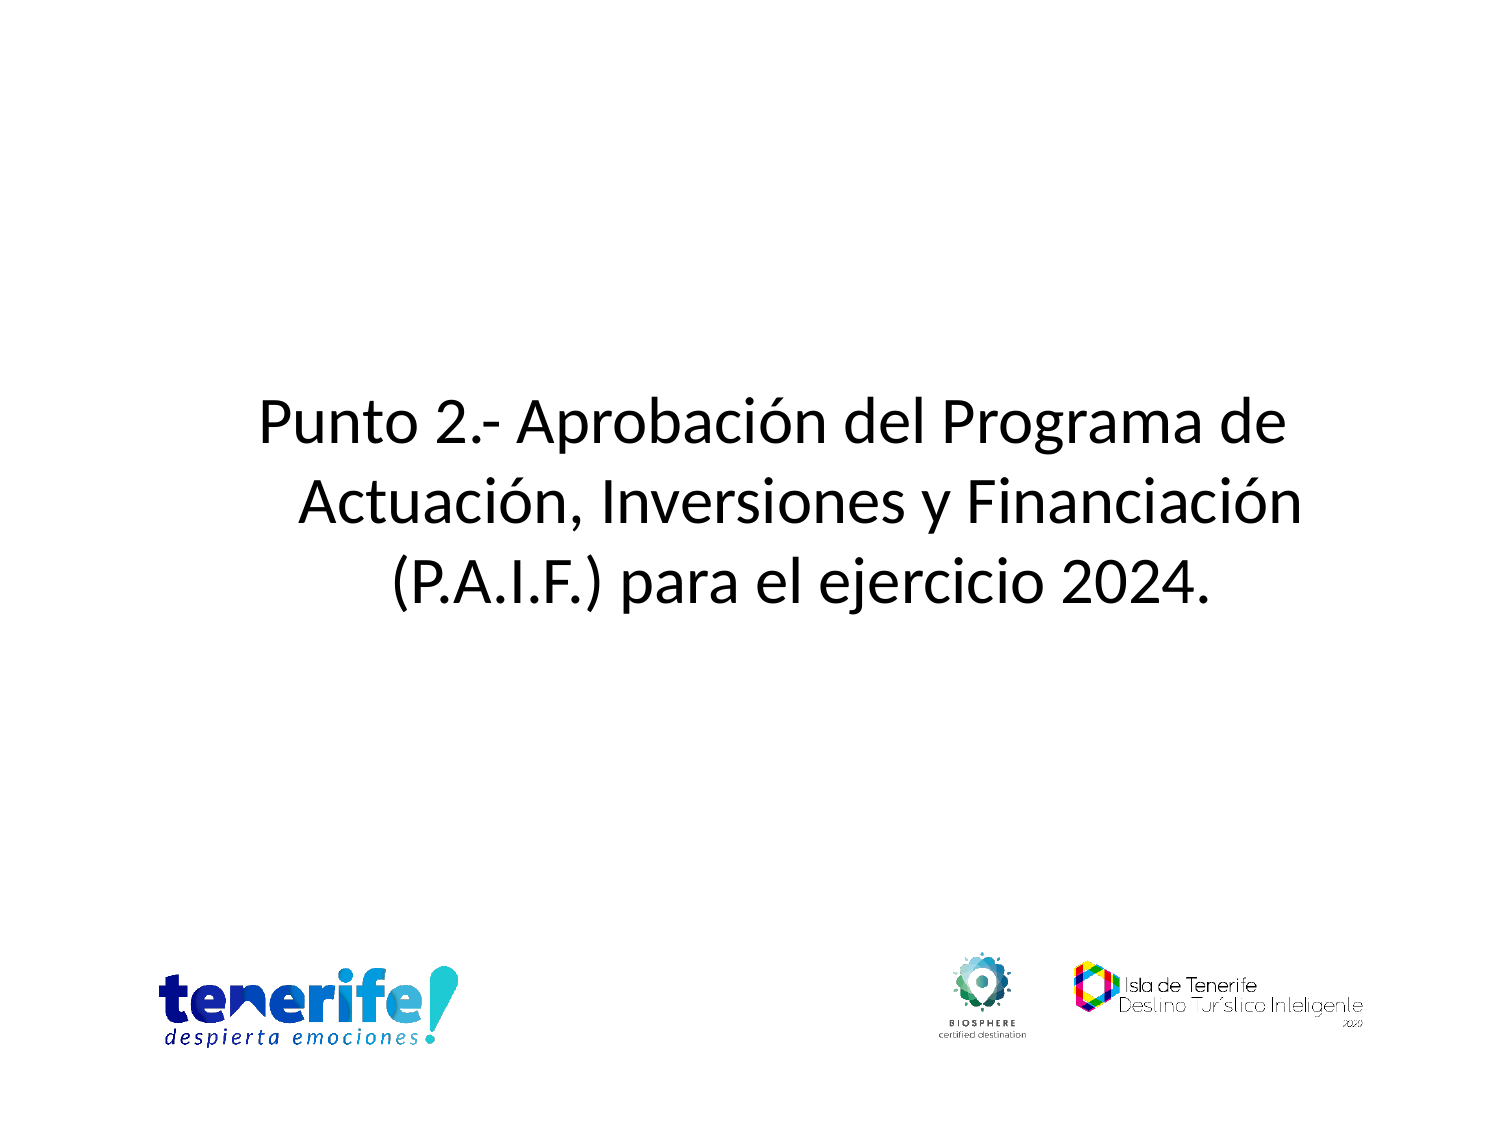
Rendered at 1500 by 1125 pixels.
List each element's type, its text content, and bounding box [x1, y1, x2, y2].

picture [159, 966, 458, 1048]
picture [1074, 960, 1363, 1030]
list Punto 2.- Aprobación del Programa de Actuación, Inversiones y Financiación (P.A.I.F.) para el ejercicio 2024. [70, 175, 1421, 919]
picture [918, 942, 1046, 1048]
